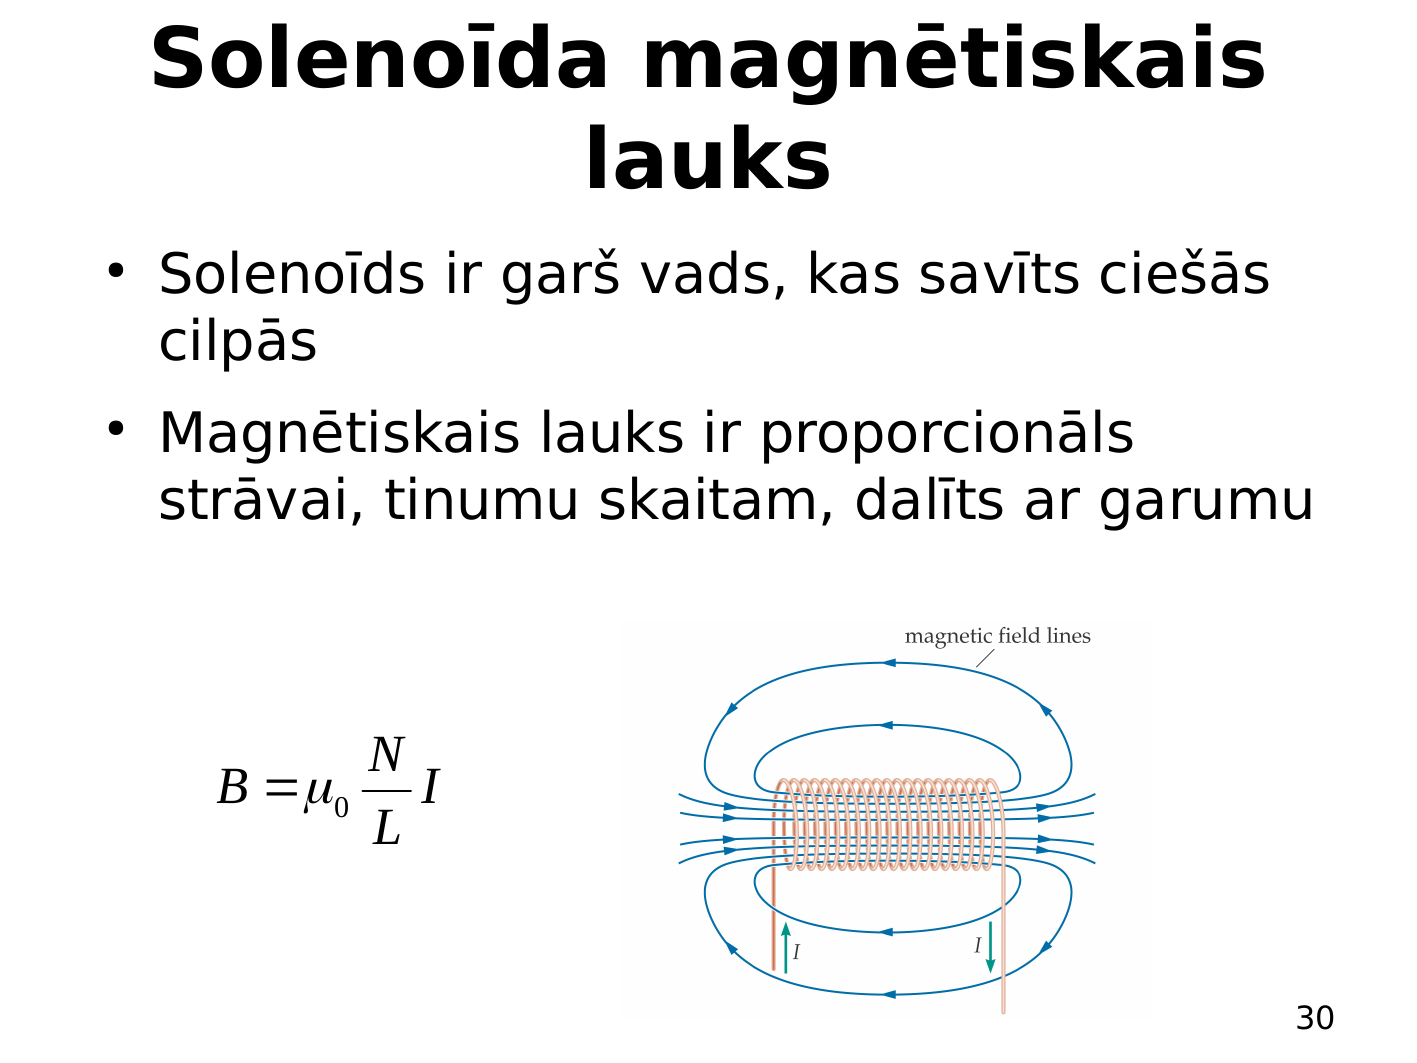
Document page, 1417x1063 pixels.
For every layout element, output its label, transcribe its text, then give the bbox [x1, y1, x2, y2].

title Solenoīda magnētiskais lauks [70, 42, 1346, 168]
picture [620, 620, 1152, 1019]
chart [206, 721, 456, 857]
list Solenoīds ir garš vads, kas savīts ciešās cilpās Magnētiskais lauks ir proporcionāls strāvai, tinumu skaitam, dalīts ar garumu [88, 237, 1359, 532]
